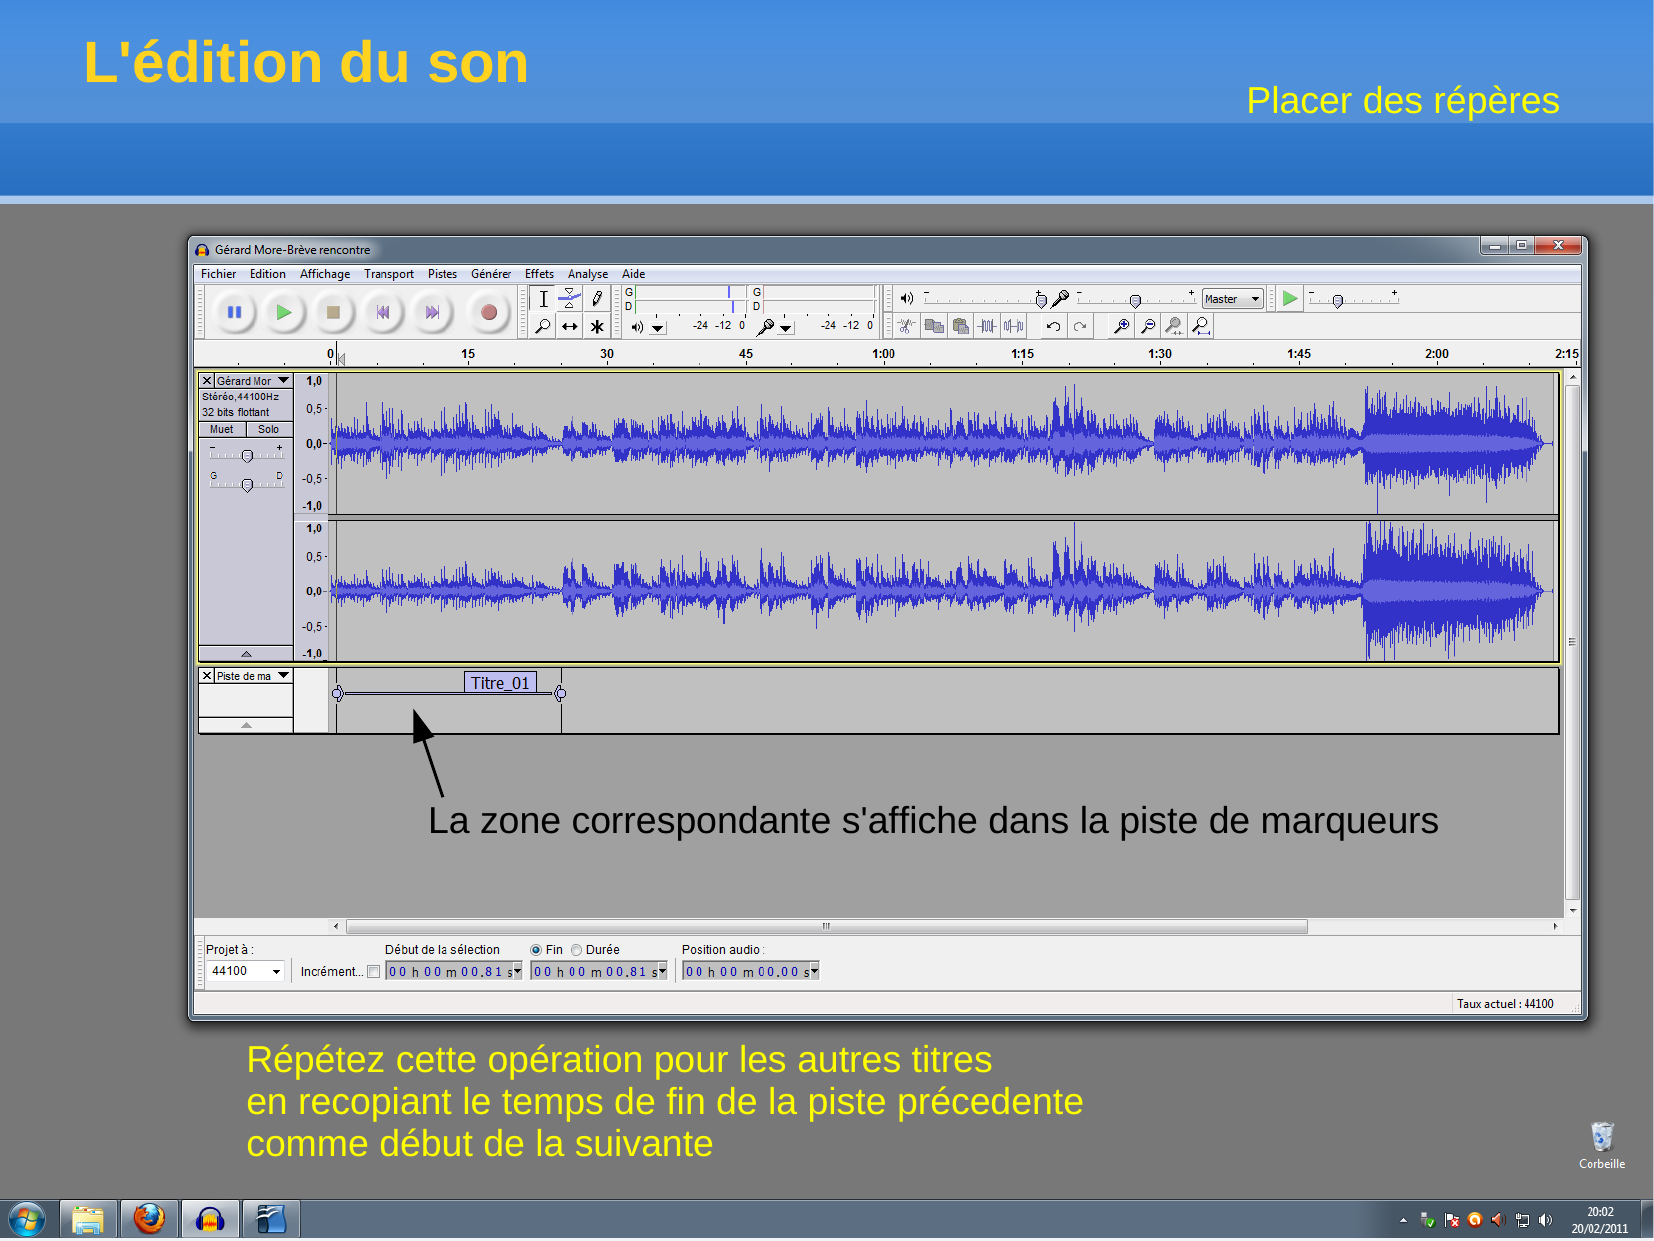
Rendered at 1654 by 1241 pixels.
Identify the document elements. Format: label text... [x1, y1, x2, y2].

picture [0, 0, 1654, 1238]
text_box Placer des répères [1210, 29, 1654, 129]
text_box La zone correspondante s'affiche dans la piste de marqueurs [413, 792, 1455, 850]
title L'édition du son [6, 17, 609, 107]
text_box Répétez cette opération pour les autres titres en recopiant le temps de fin de la piste précedente comme début de la suivante [231, 1030, 1110, 1172]
